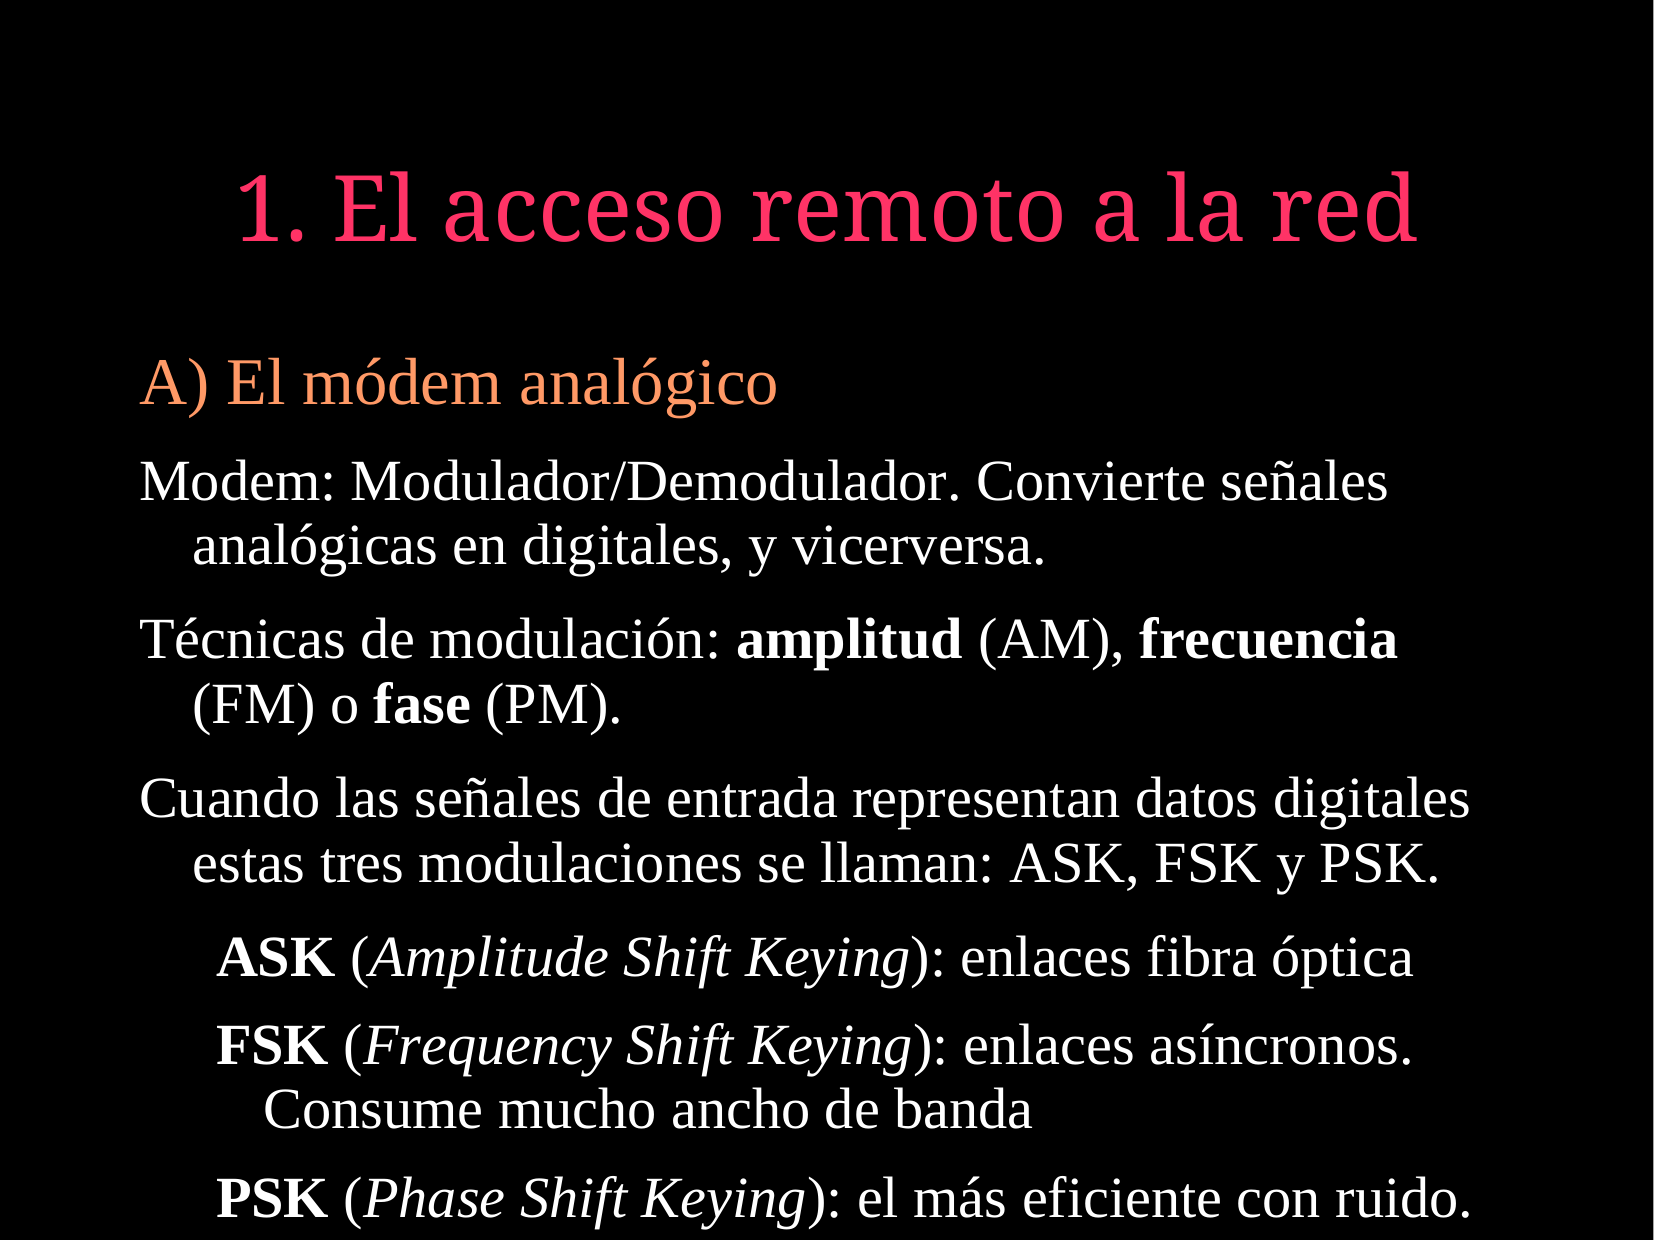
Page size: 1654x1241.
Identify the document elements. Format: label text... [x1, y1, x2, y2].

list A) El módem analógico Modem: Modulador/Demodulador. Convierte señales analógicas en digitales, y vicerversa. Técnicas de modulación: amplitud (AM), frecuencia (FM) o fase (PM). Cuando las señales de entrada representan datos digitales estas tres modulaciones se llaman: ASK, FSK y PSK. ASK (Amplitude Shift Keying): enlaces fibra óptica FSK (Frequency Shift Keying): enlaces asíncronos. Consume mucho ancho de banda PSK (Phase Shift Keying): el más eficiente con ruido. [121, 344, 1534, 1241]
title 1. El acceso remoto a la red [121, 102, 1534, 311]
